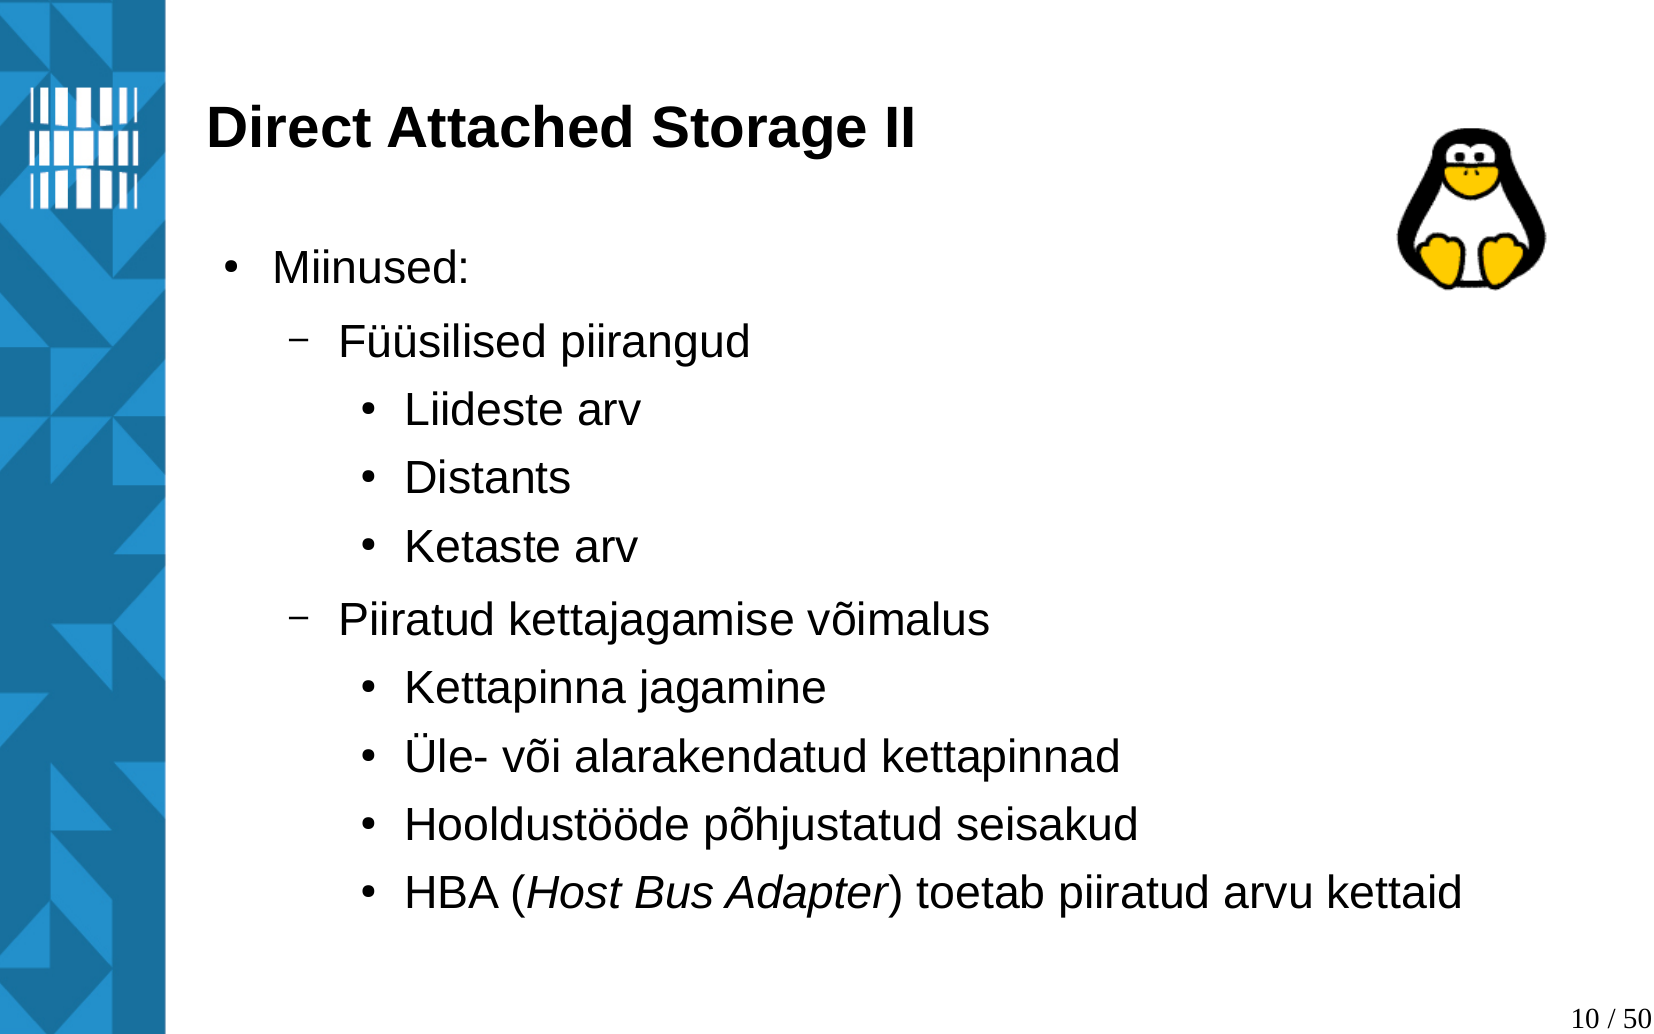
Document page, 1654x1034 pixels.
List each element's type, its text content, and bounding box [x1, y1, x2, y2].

title Direct Attached Storage II [206, 41, 1573, 214]
list Miinused: Füüsilised piirangud Liideste arv Distants Ketaste arv Piiratud kettajagamise võimalus Kettapinna jagamine Üle- või alarakendatud kettapinnad Hooldustööde põhjustatud seisakud HBA (Host Bus Adapter) toetab piiratud arvu kettaid [206, 241, 1573, 924]
picture [1345, 80, 1595, 308]
